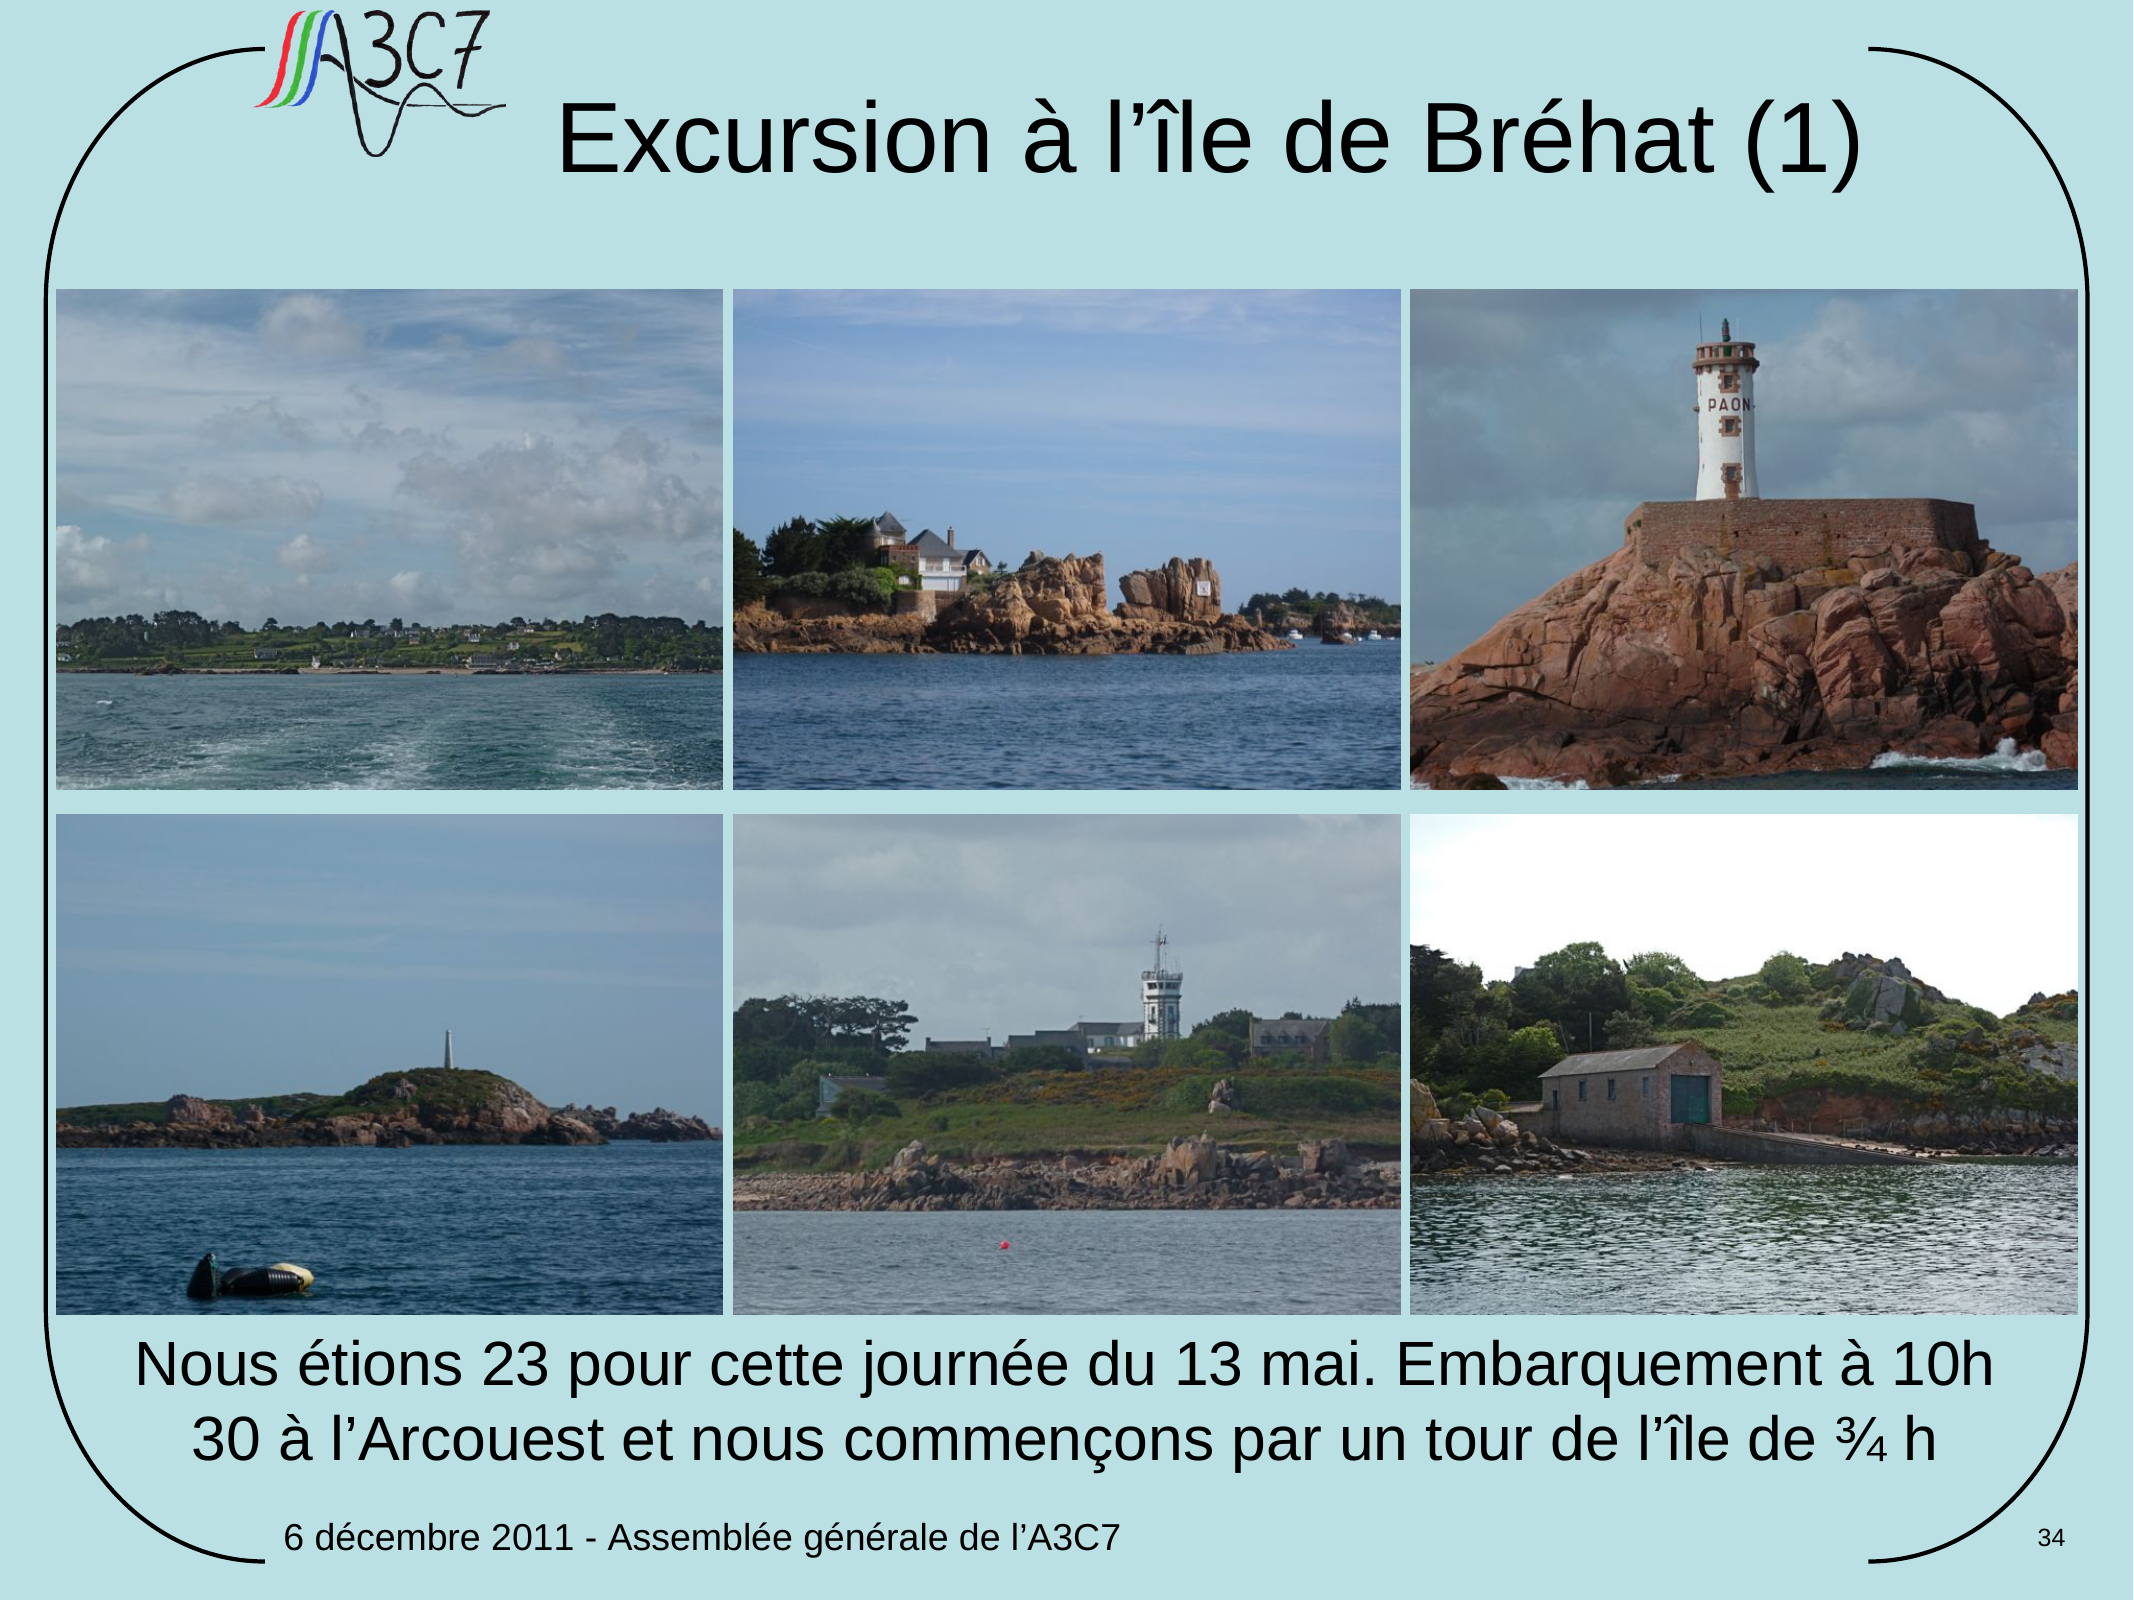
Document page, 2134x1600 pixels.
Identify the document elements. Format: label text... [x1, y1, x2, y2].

text_box 6 décembre 2011 - Assemblée générale de l’A3C7 [274, 1512, 1131, 1558]
picture [1410, 289, 2078, 790]
picture [56, 289, 723, 790]
picture [56, 814, 723, 1315]
picture [733, 289, 1401, 790]
picture [733, 814, 1401, 1315]
title Excursion à l’île de Bréhat (1) [506, 64, 1926, 225]
picture [1410, 814, 2078, 1315]
picture [253, 10, 506, 157]
text_box Nous étions 23 pour cette journée du 13 mai. Embarquement à 10h 30 à l’Arcouest et nous commençons par un tour de l’île de ¾ h [102, 1322, 2030, 1480]
